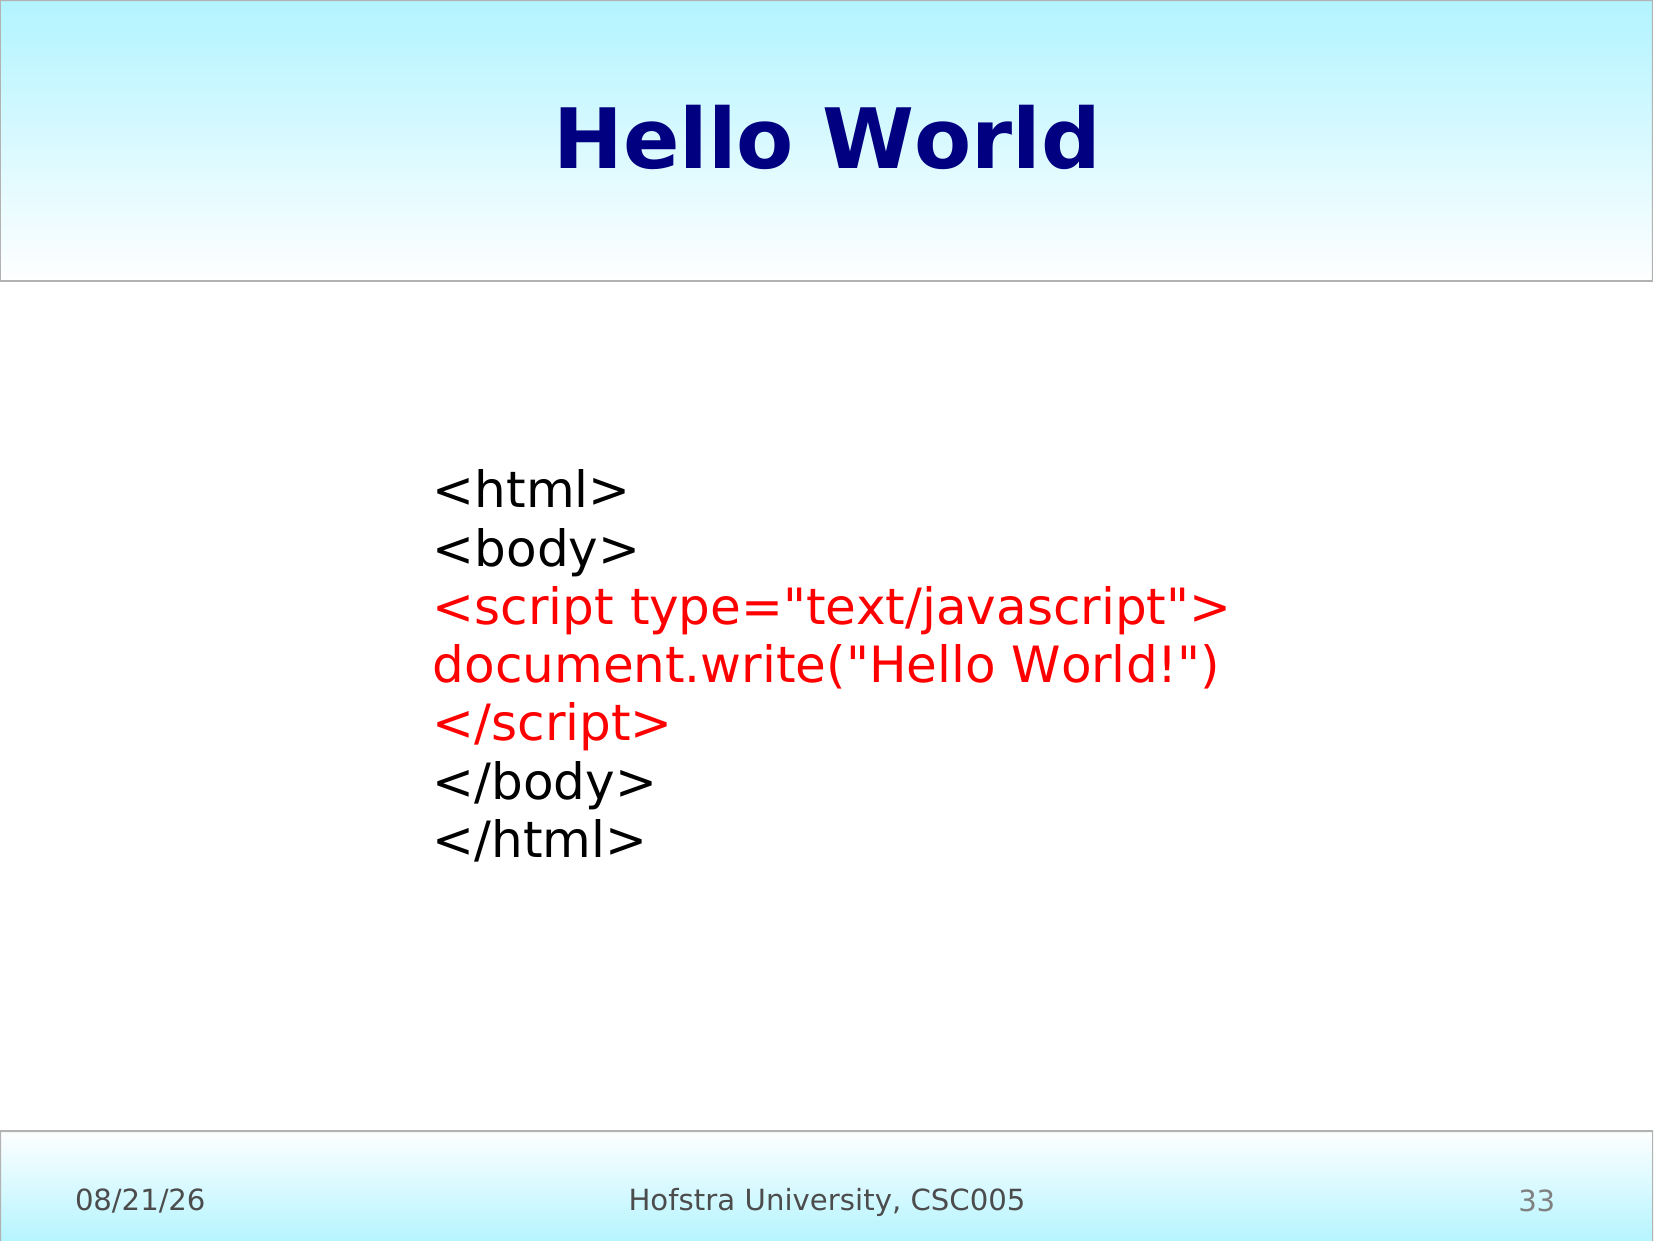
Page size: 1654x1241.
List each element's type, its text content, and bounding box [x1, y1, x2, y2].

text_box <html> <body> <script type="text/javascript"> document.write("Hello World!") </script> </body> </html> [418, 454, 1247, 877]
title Hello World [78, 77, 1576, 203]
